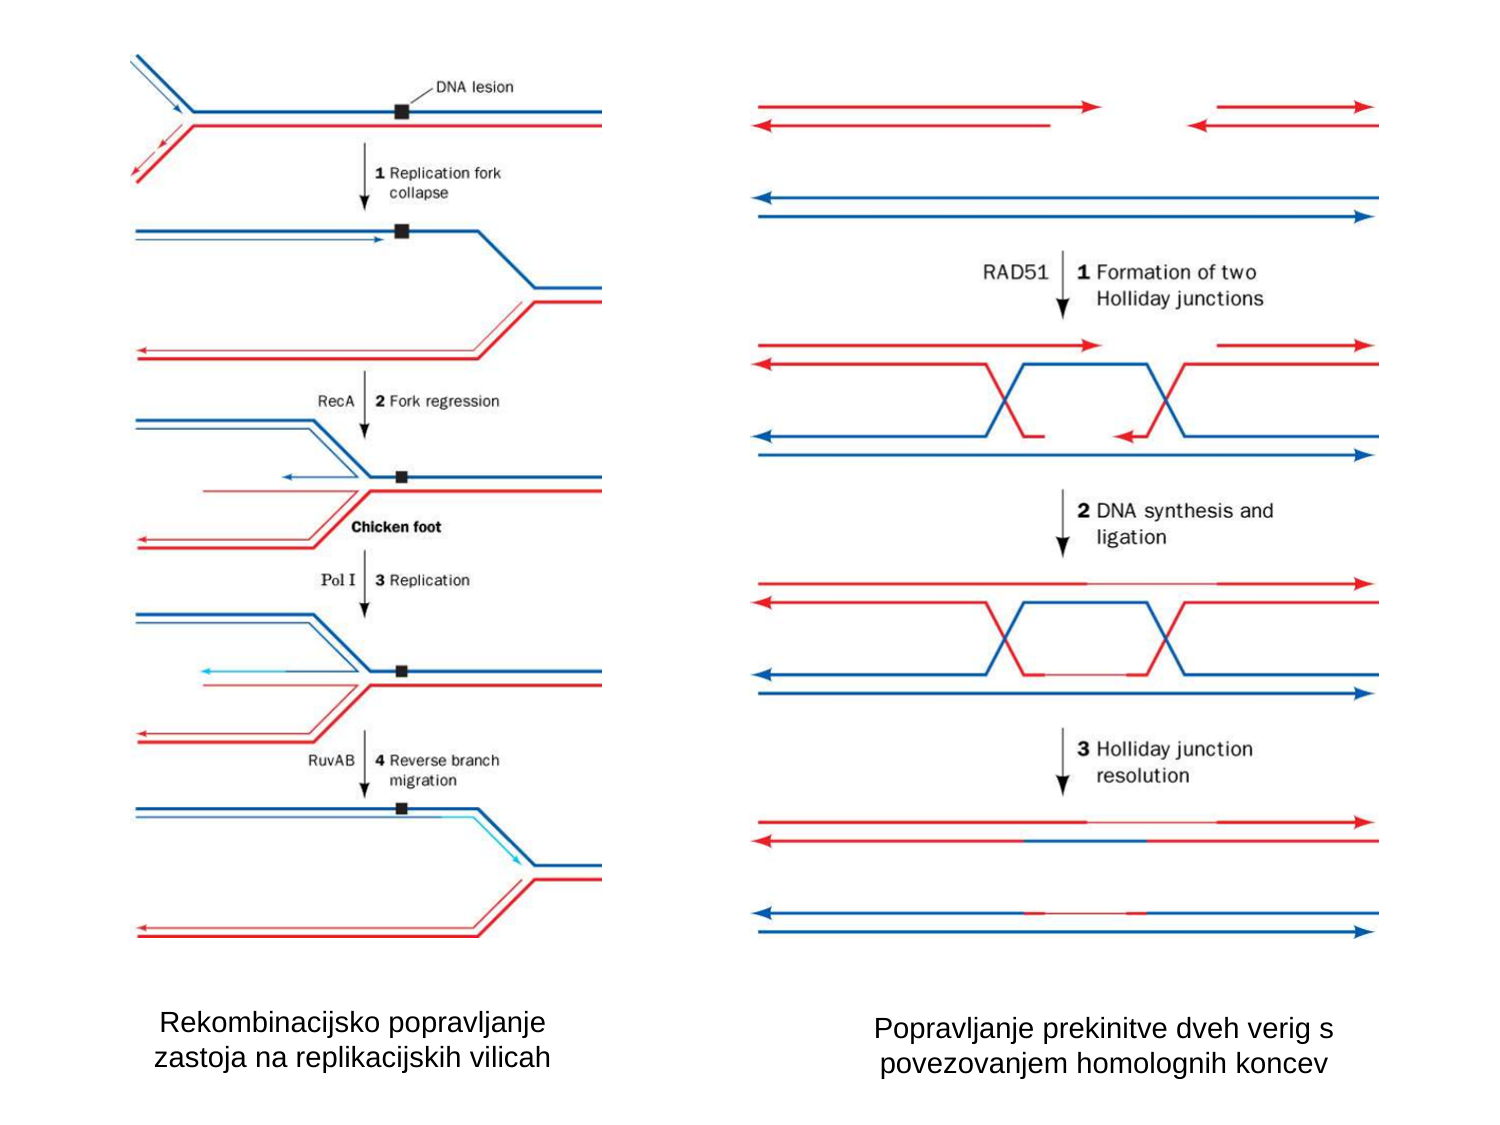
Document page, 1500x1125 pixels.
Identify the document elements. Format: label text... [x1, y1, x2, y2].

picture [750, 100, 1379, 939]
text_box Rekombinacijsko popravljanje zastoja na replikacijskih vilicah [104, 996, 602, 1082]
picture [130, 54, 602, 938]
text_box Popravljanje prekinitve dveh verig s povezovanjem homolognih koncev [856, 1001, 1353, 1087]
